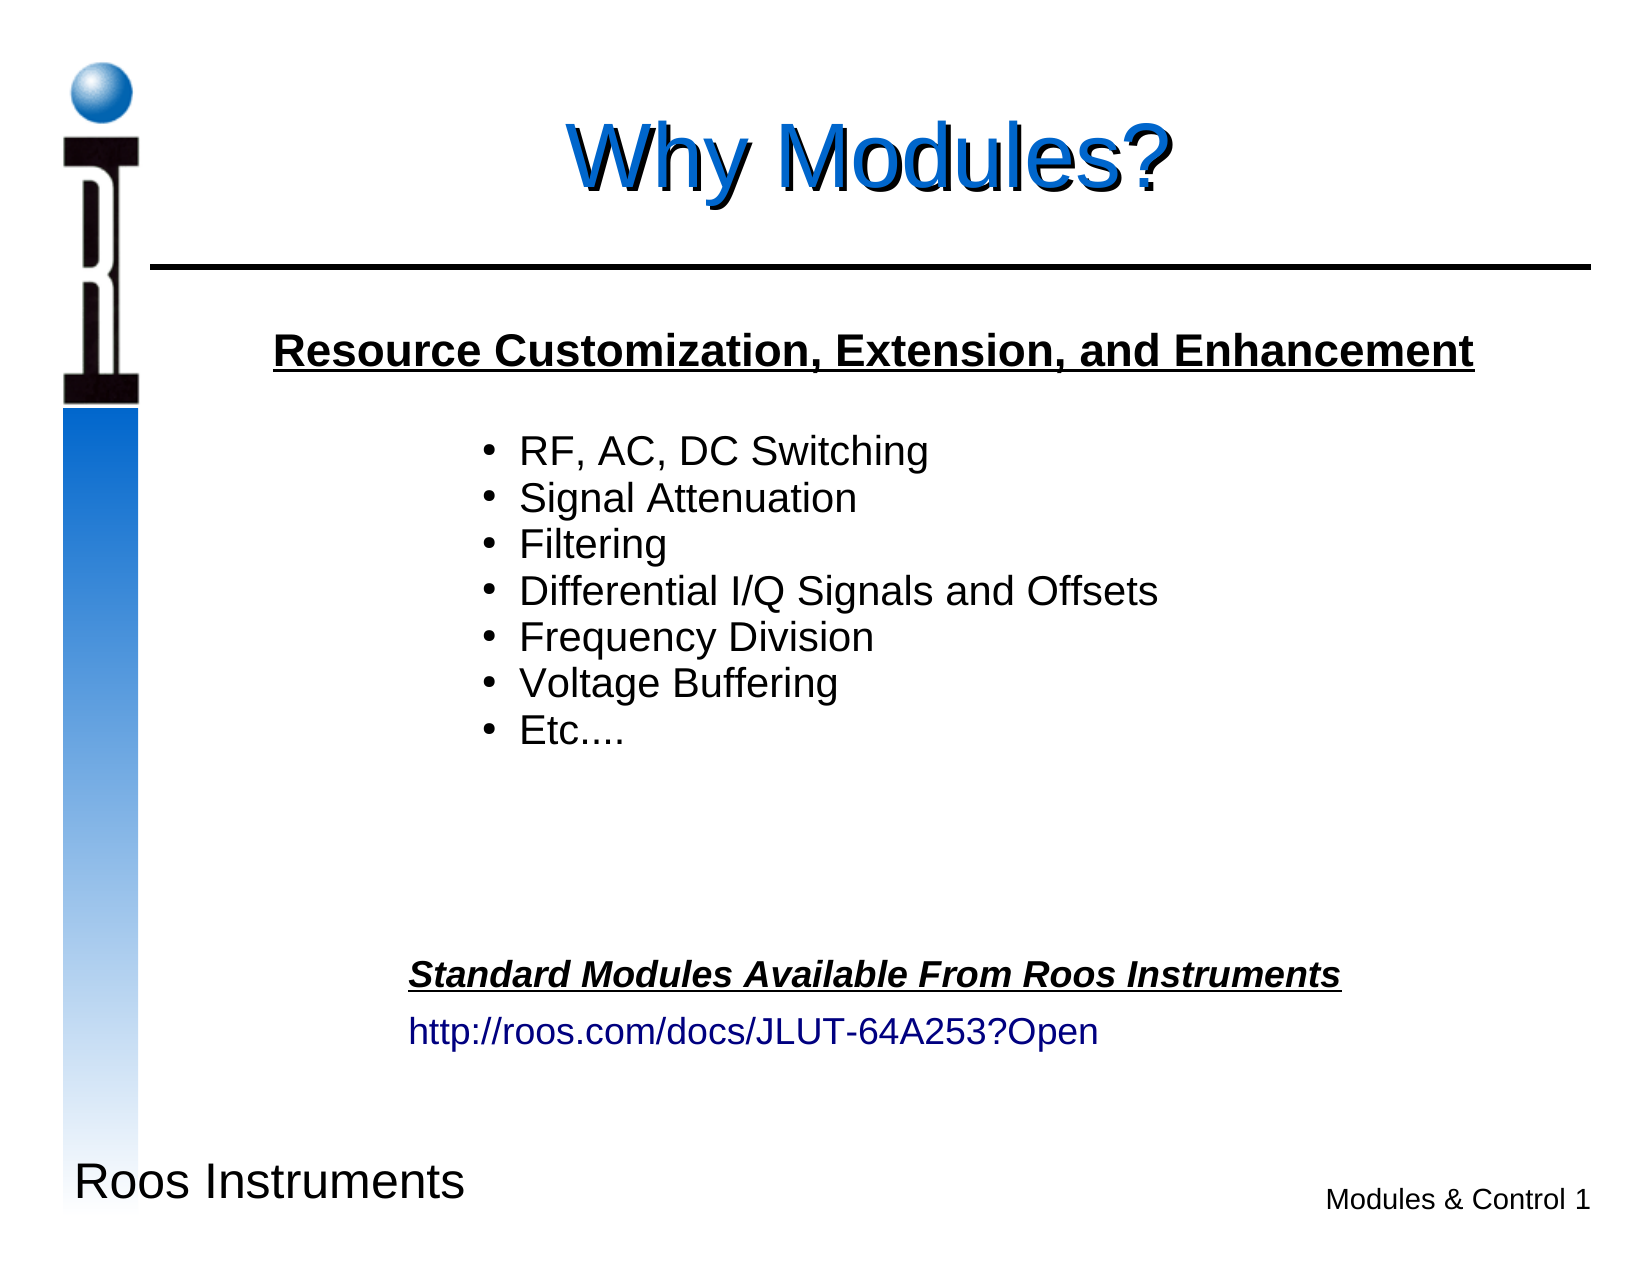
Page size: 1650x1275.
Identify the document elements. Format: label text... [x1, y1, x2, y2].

subtitle Resource Customization, Extension, and Enhancement RF, AC, DC Switching Signal Attenuation Filtering Differential I/Q Signals and Offsets Frequency Division Voltage Buffering Etc.... [144, 322, 1591, 803]
picture [59, 59, 144, 411]
title Why Modules? [147, 59, 1591, 253]
text_box Standard Modules Available From Roos Instruments http://roos.com/docs/JLUT-64A253?Open [393, 925, 1358, 1041]
